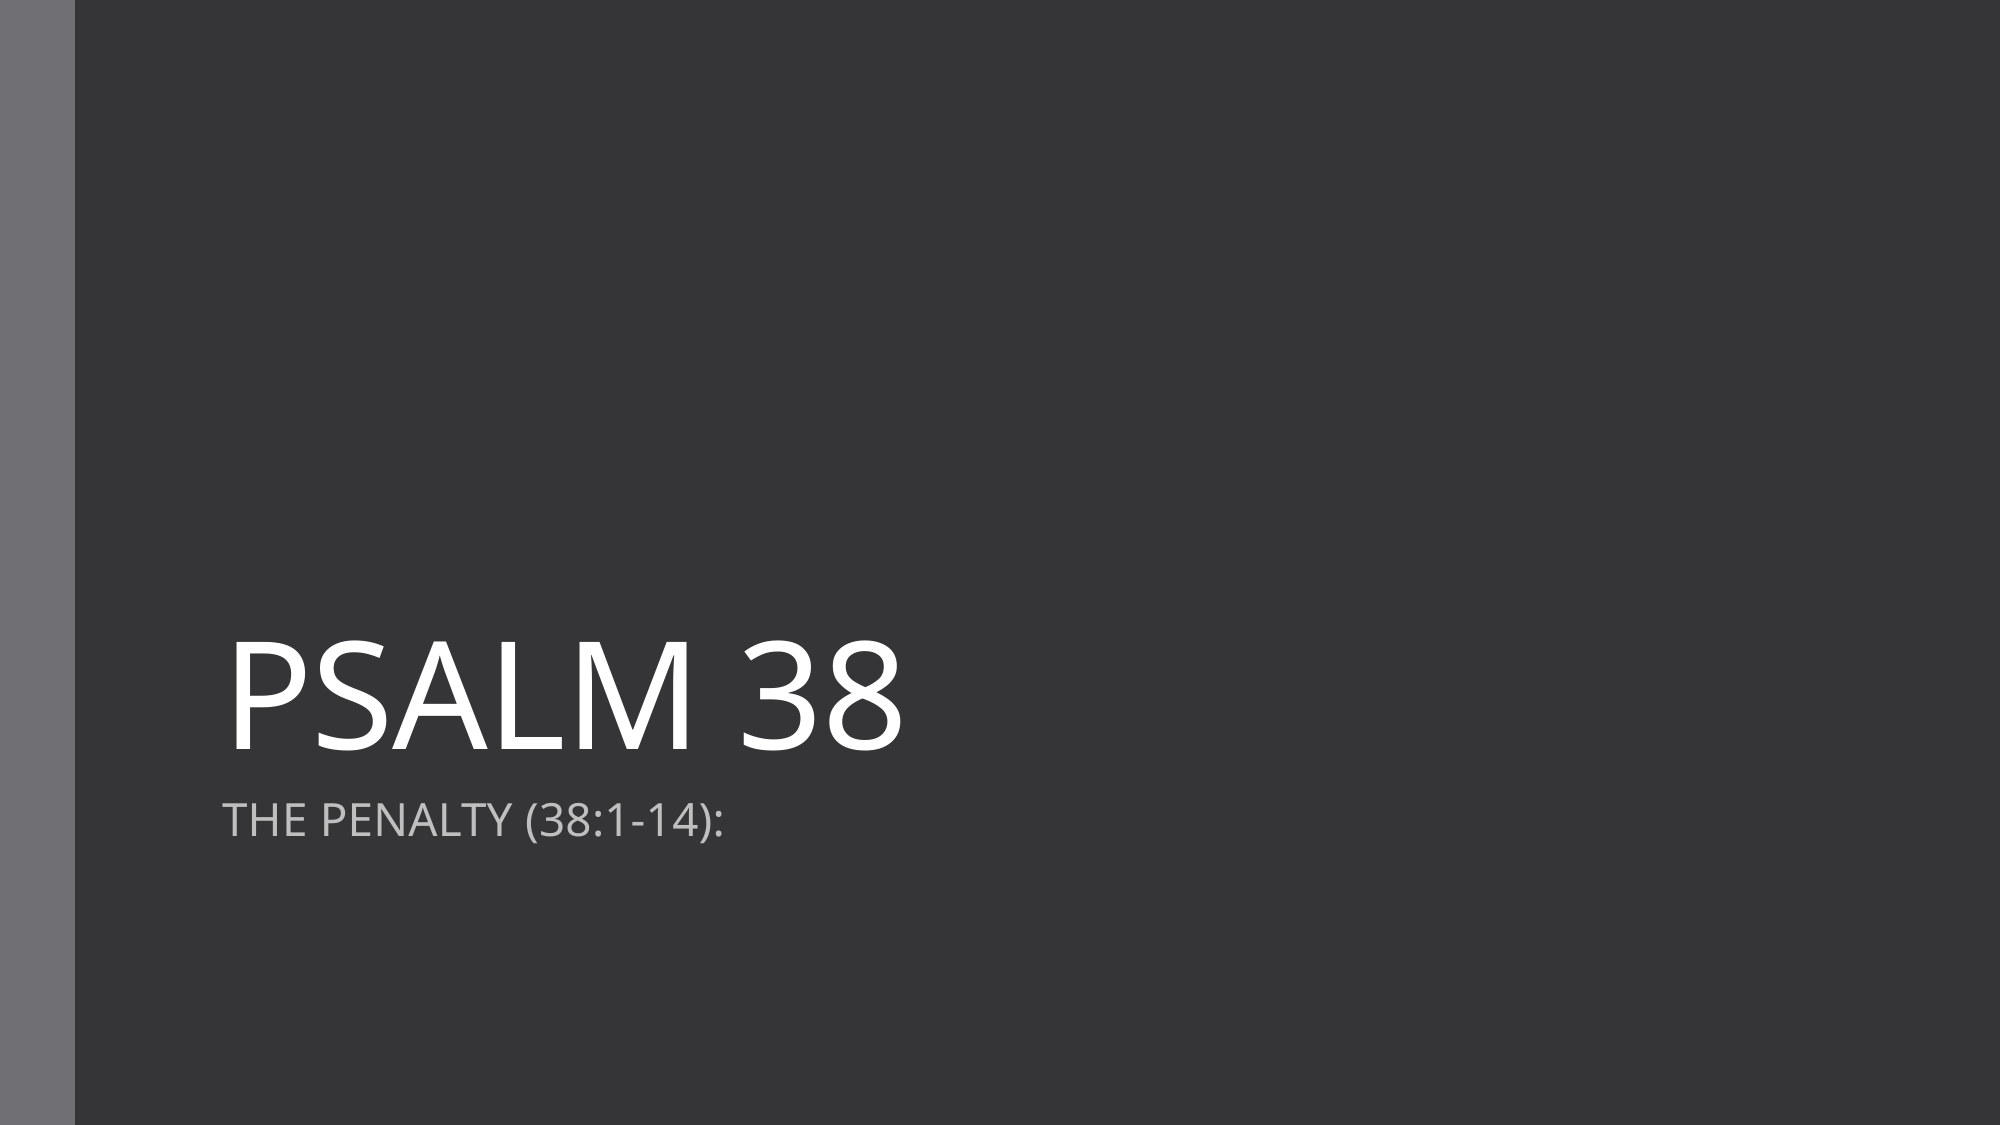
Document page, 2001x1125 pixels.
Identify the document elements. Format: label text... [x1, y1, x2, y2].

title PSALM 38 [206, 124, 1752, 787]
subtitle THE PENALTY (38:1-14): [206, 787, 1752, 1066]
